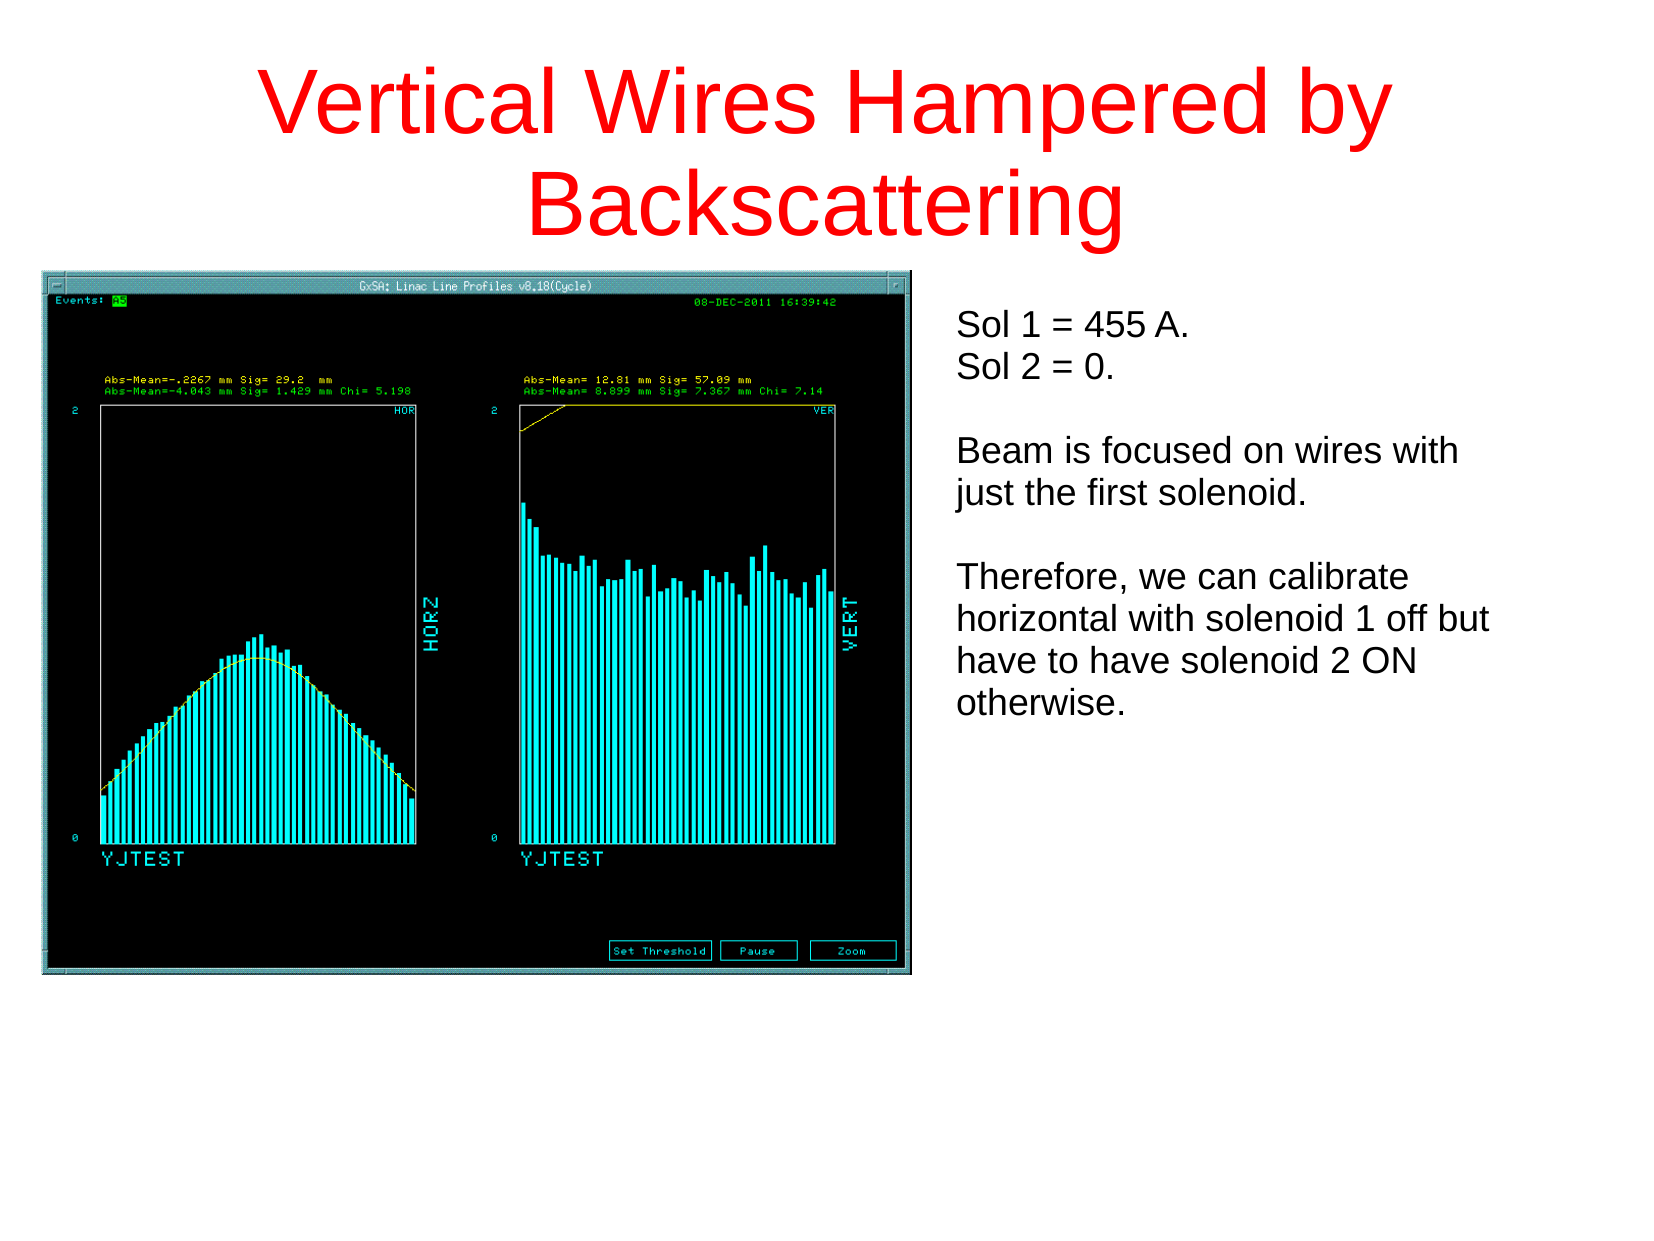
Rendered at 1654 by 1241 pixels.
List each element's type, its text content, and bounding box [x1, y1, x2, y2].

title Vertical Wires Hampered by Backscattering [82, 49, 1571, 257]
text_box Sol 1 = 455 A. Sol 2 = 0. Beam is focused on wires with just the first solenoid. Therefore, we can calibrate horizontal with solenoid 1 off but have to have solenoid 2 ON otherwise. [941, 296, 1523, 731]
picture [41, 270, 912, 975]
